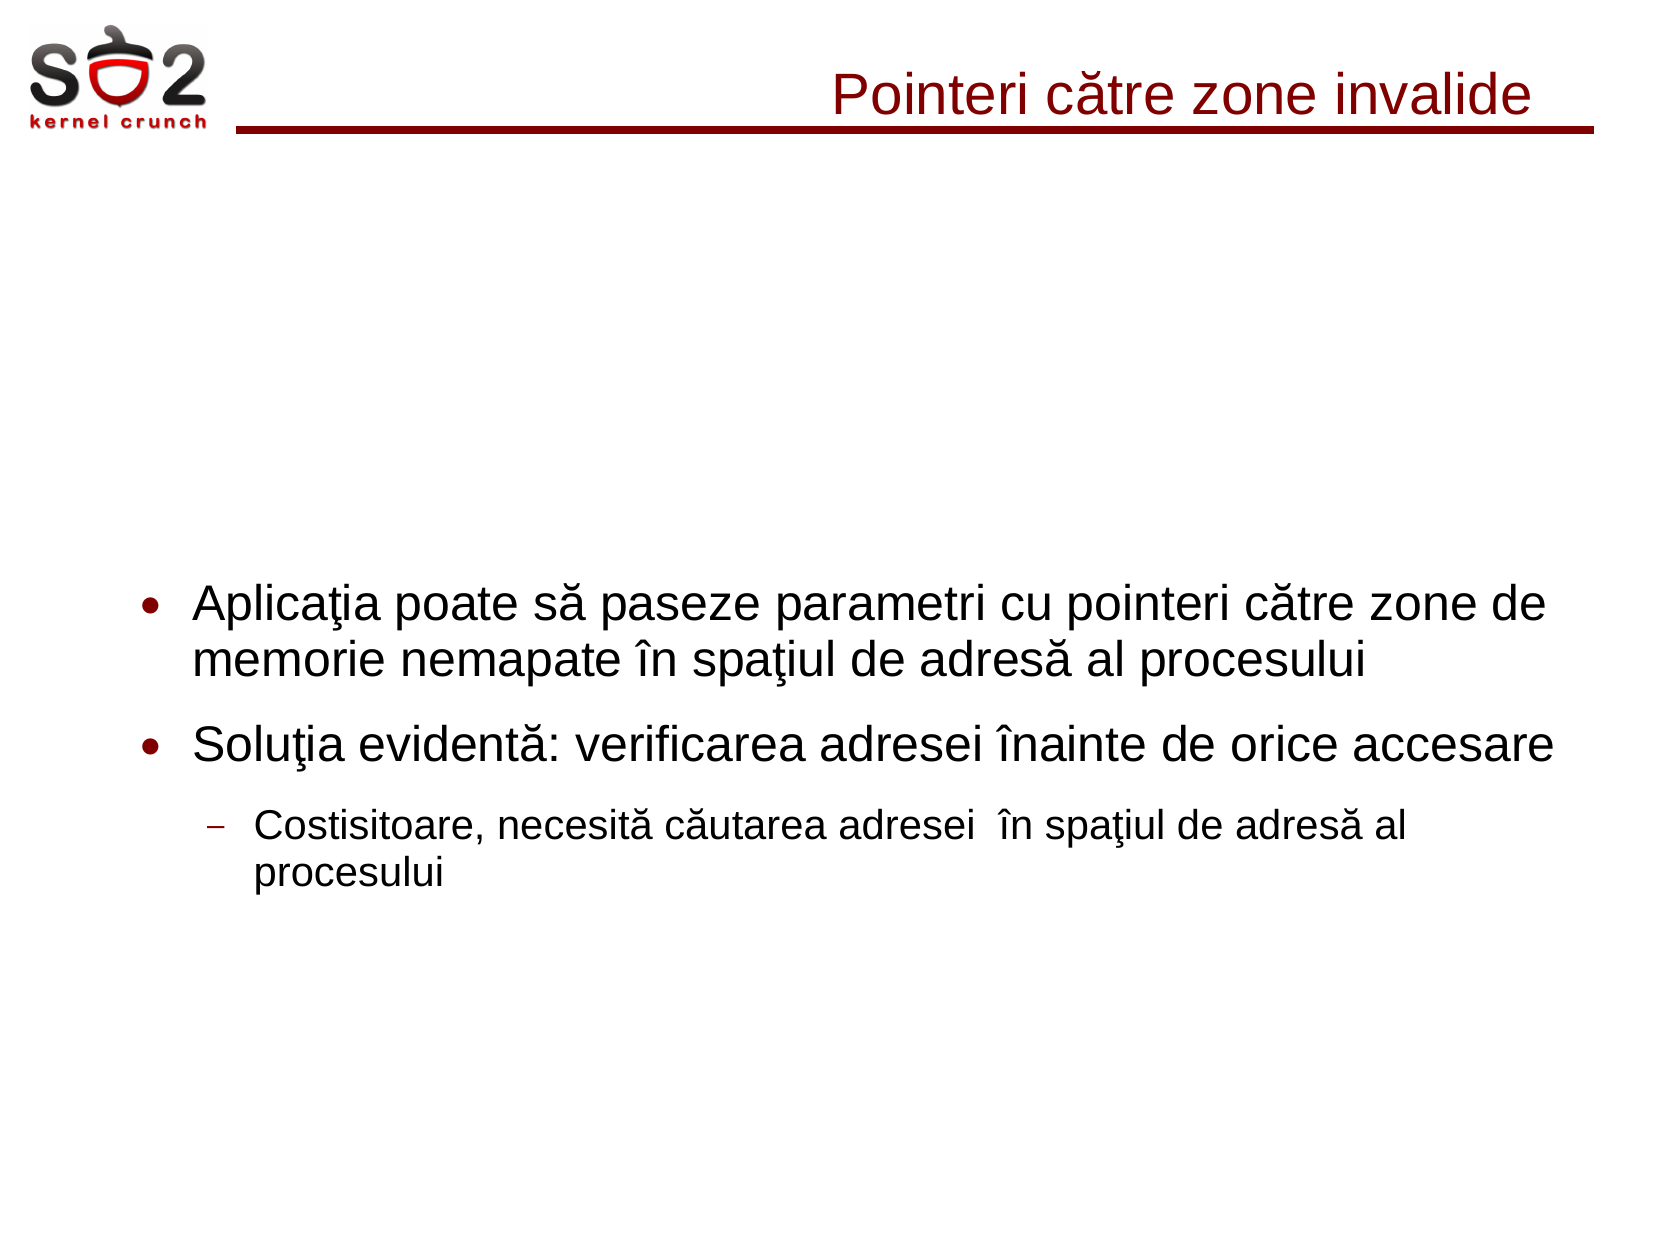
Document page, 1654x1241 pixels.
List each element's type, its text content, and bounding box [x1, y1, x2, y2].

list Aplicaţia poate să paseze parametri cu pointeri către zone de memorie nemapate în spaţiul de adresă al procesului Soluţia evidentă: verificarea adresei înainte de orice accesare Costisitoare, necesită căutarea adresei în spaţiul de adresă al procesului [121, 344, 1596, 1126]
picture [29, 23, 121, 130]
title Pointeri către zone invalide [121, 11, 1534, 178]
